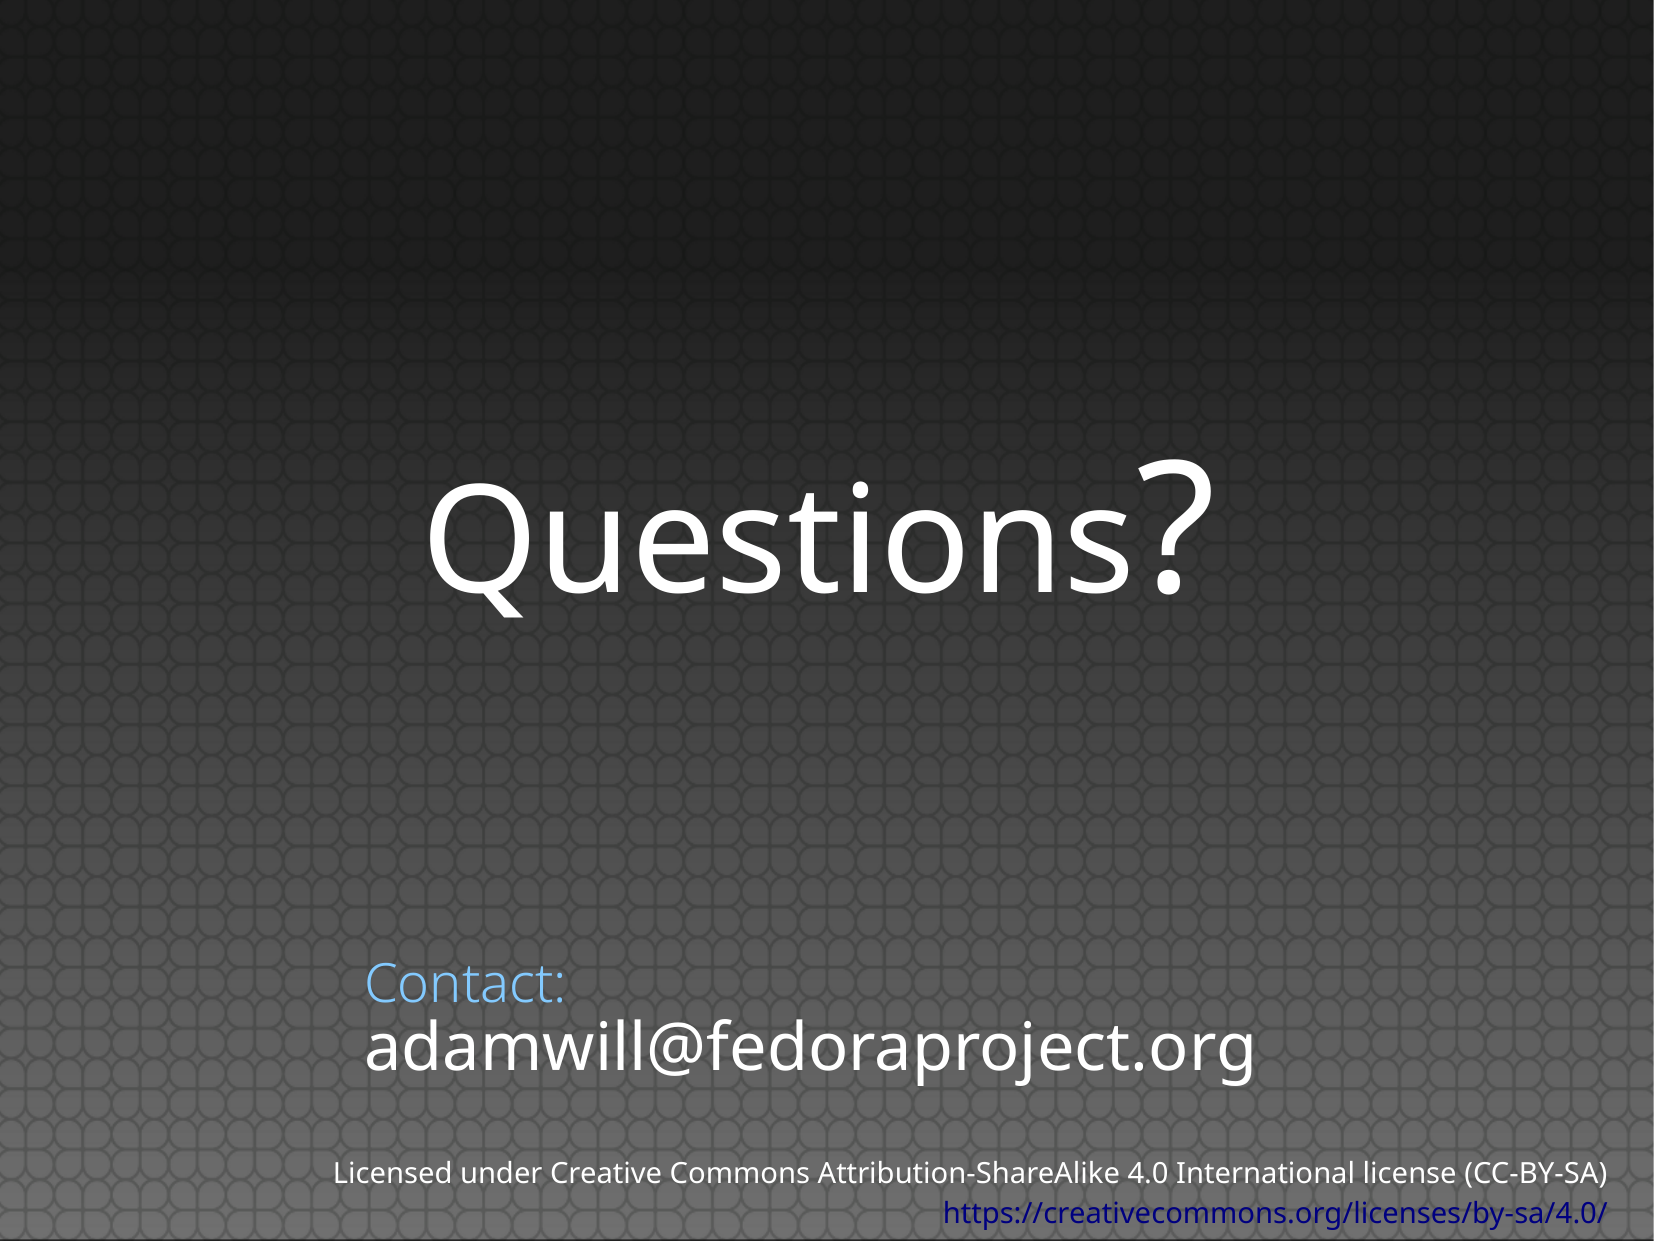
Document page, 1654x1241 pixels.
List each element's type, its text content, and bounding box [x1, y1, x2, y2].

text_box Contact: [349, 937, 703, 1013]
text_box adamwill@fedoraproject.org [349, 992, 1455, 1082]
title Questions? [30, 418, 1606, 624]
picture [0, 0, 1654, 1241]
text_box Licensed under Creative Commons Attribution-ShareAlike 4.0 International license (CC-BY-SA) https://creativecommons.org/licenses/by-sa/4.0/ [64, 1144, 1624, 1229]
